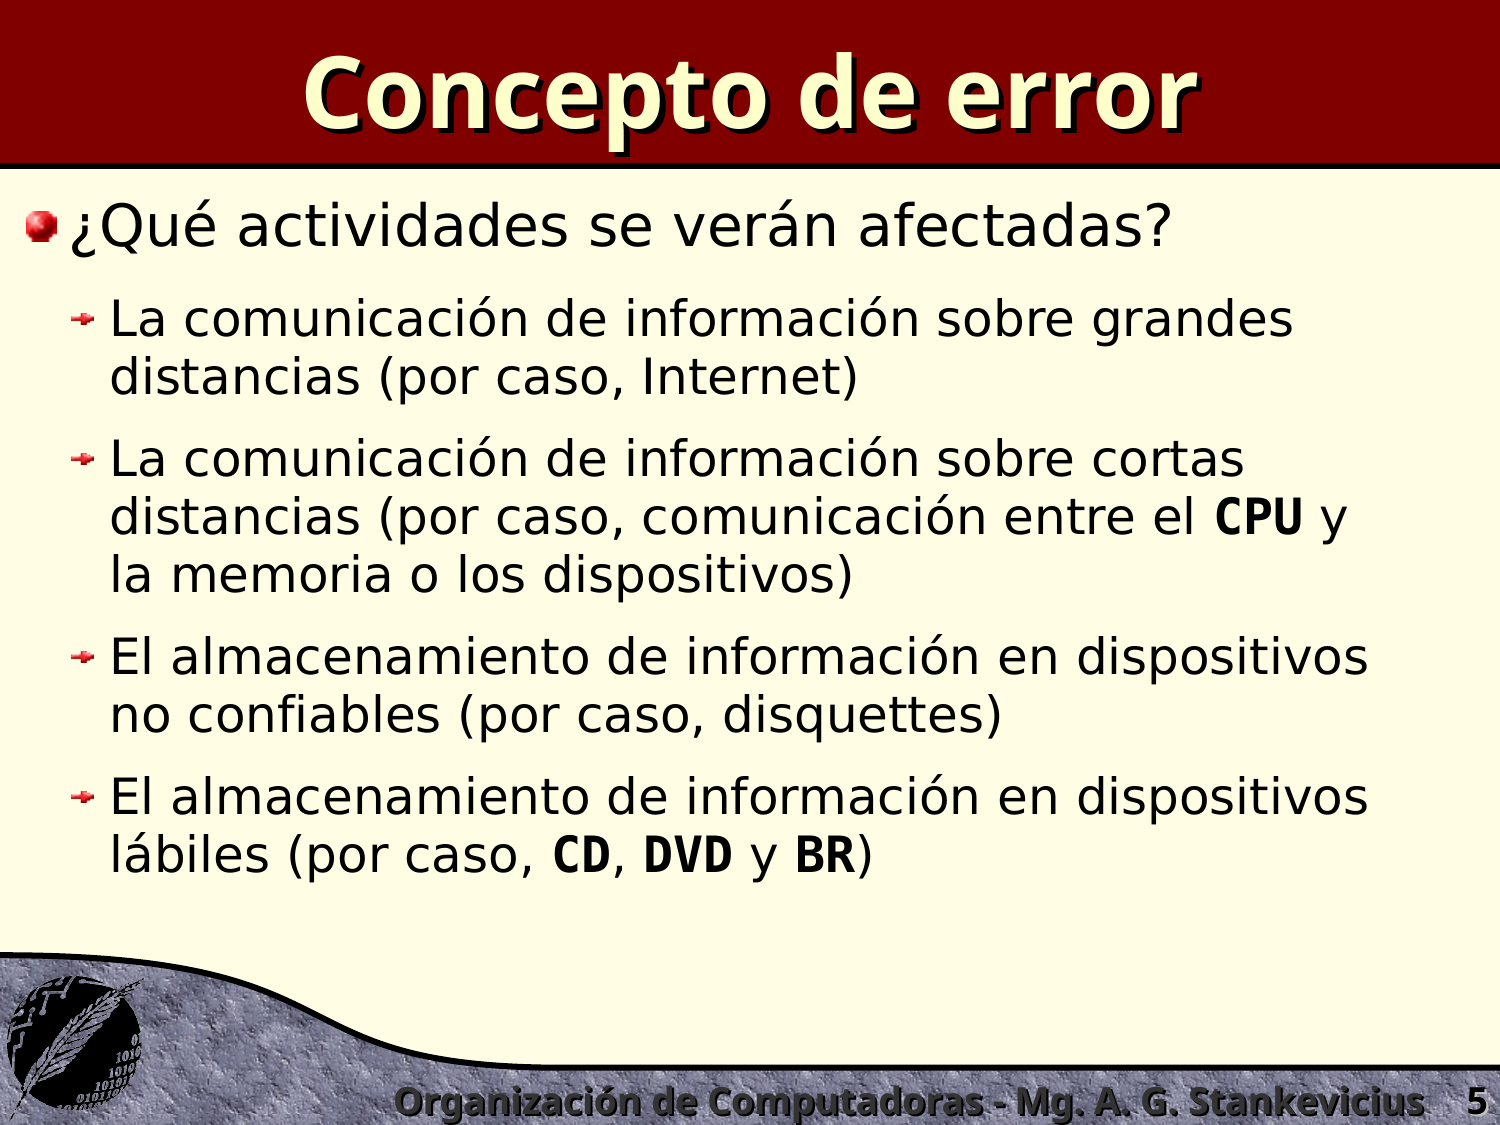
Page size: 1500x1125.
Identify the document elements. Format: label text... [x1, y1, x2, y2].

picture [1058, 1100, 1065, 1110]
picture [0, 959, 1500, 1125]
title Concepto de error [15, 5, 1485, 160]
picture [448, 1100, 455, 1110]
list ¿Qué actividades se verán afectadas? La comunicación de información sobre grandes distancias (por caso, Internet) La comunicación de información sobre cortas distancias (por caso, comunicación entre el CPU y la memoria o los dispositivos) El almacenamiento de información en dispositivos no confiables (por caso, disquettes) El almacenamiento de información en dispositivos lábiles (por caso, CD, DVD y BR) [11, 192, 1486, 935]
picture [802, 1100, 806, 1110]
